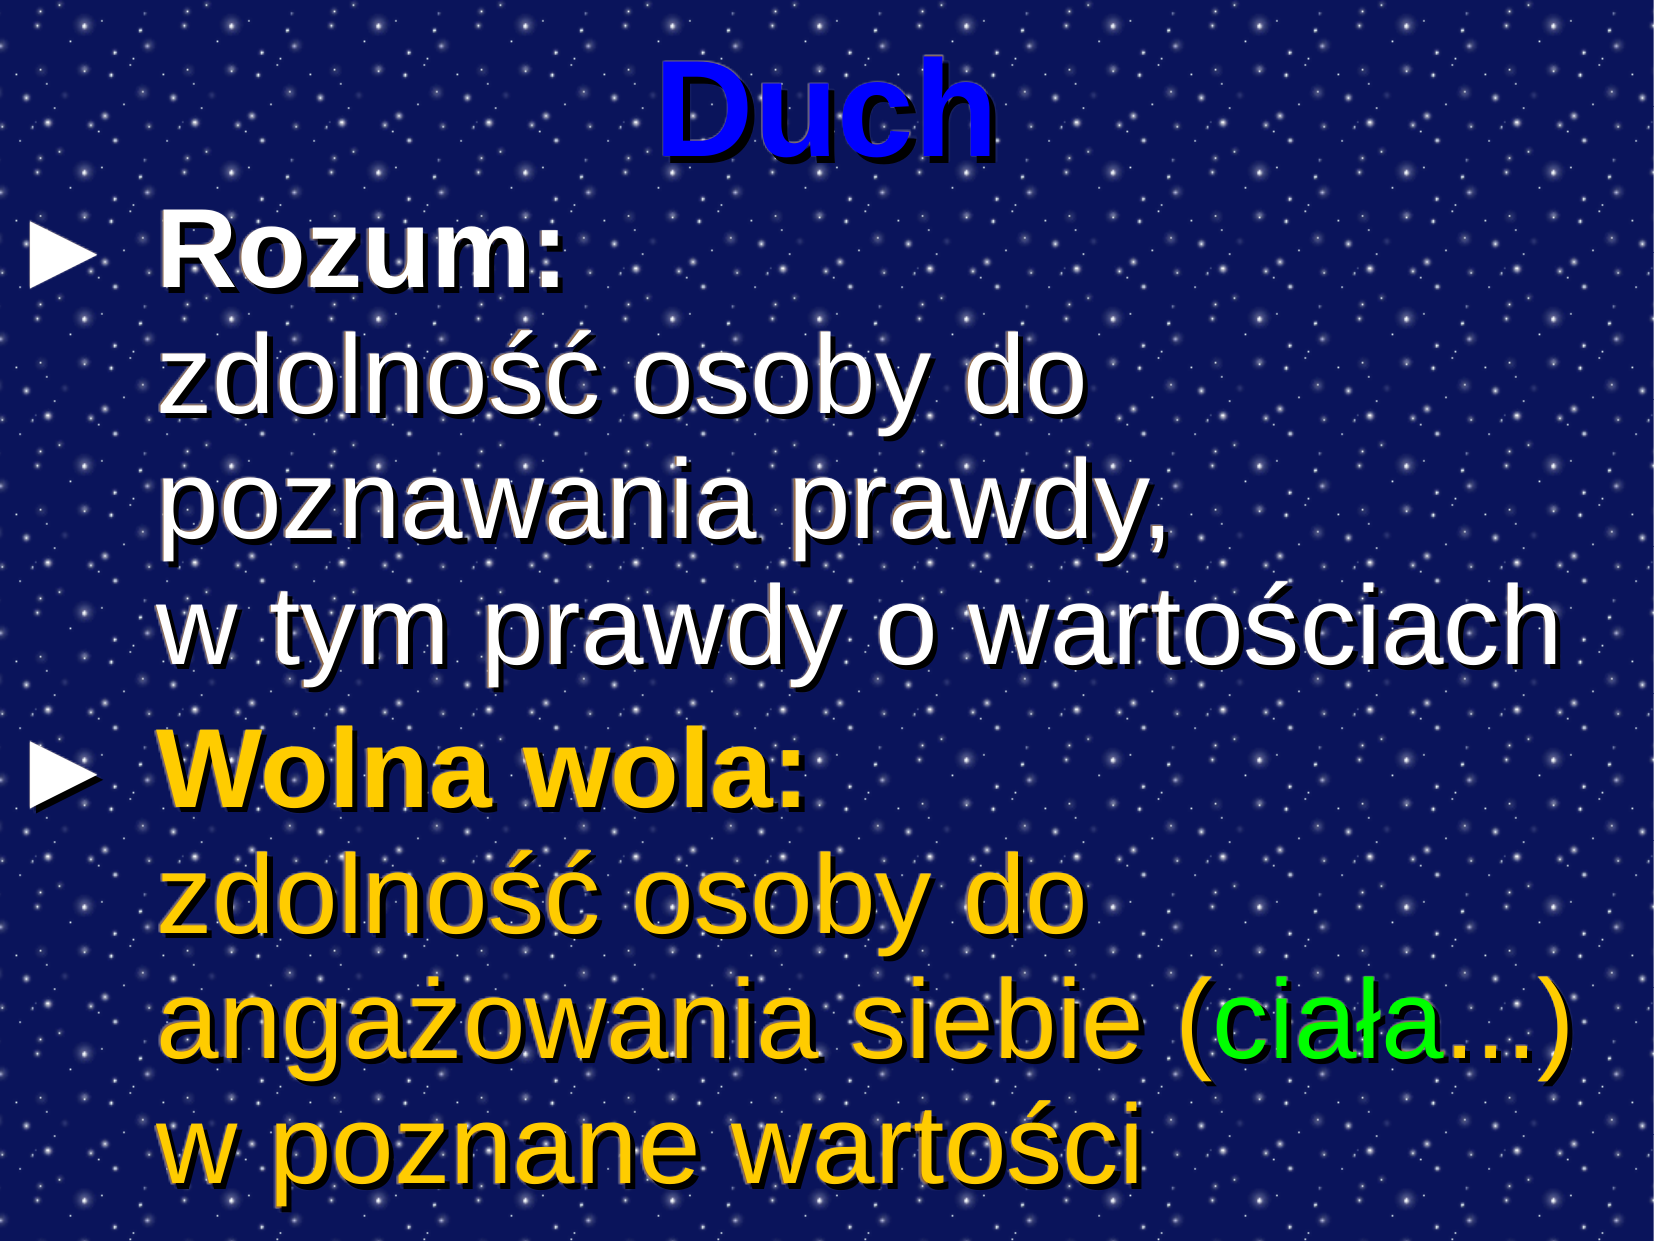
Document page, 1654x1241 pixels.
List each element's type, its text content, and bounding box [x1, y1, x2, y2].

picture [0, 0, 8, 1241]
subtitle Duch ► Rozum: zdolność osoby do poznawania prawdy, w tym prawdy o wartościach ► Wolna wola: zdolność osoby do angażowania siebie (ciała...) w poznane wartości [8, 0, 1645, 1241]
text_box [310, 640, 341, 712]
picture [1645, 0, 1654, 1241]
